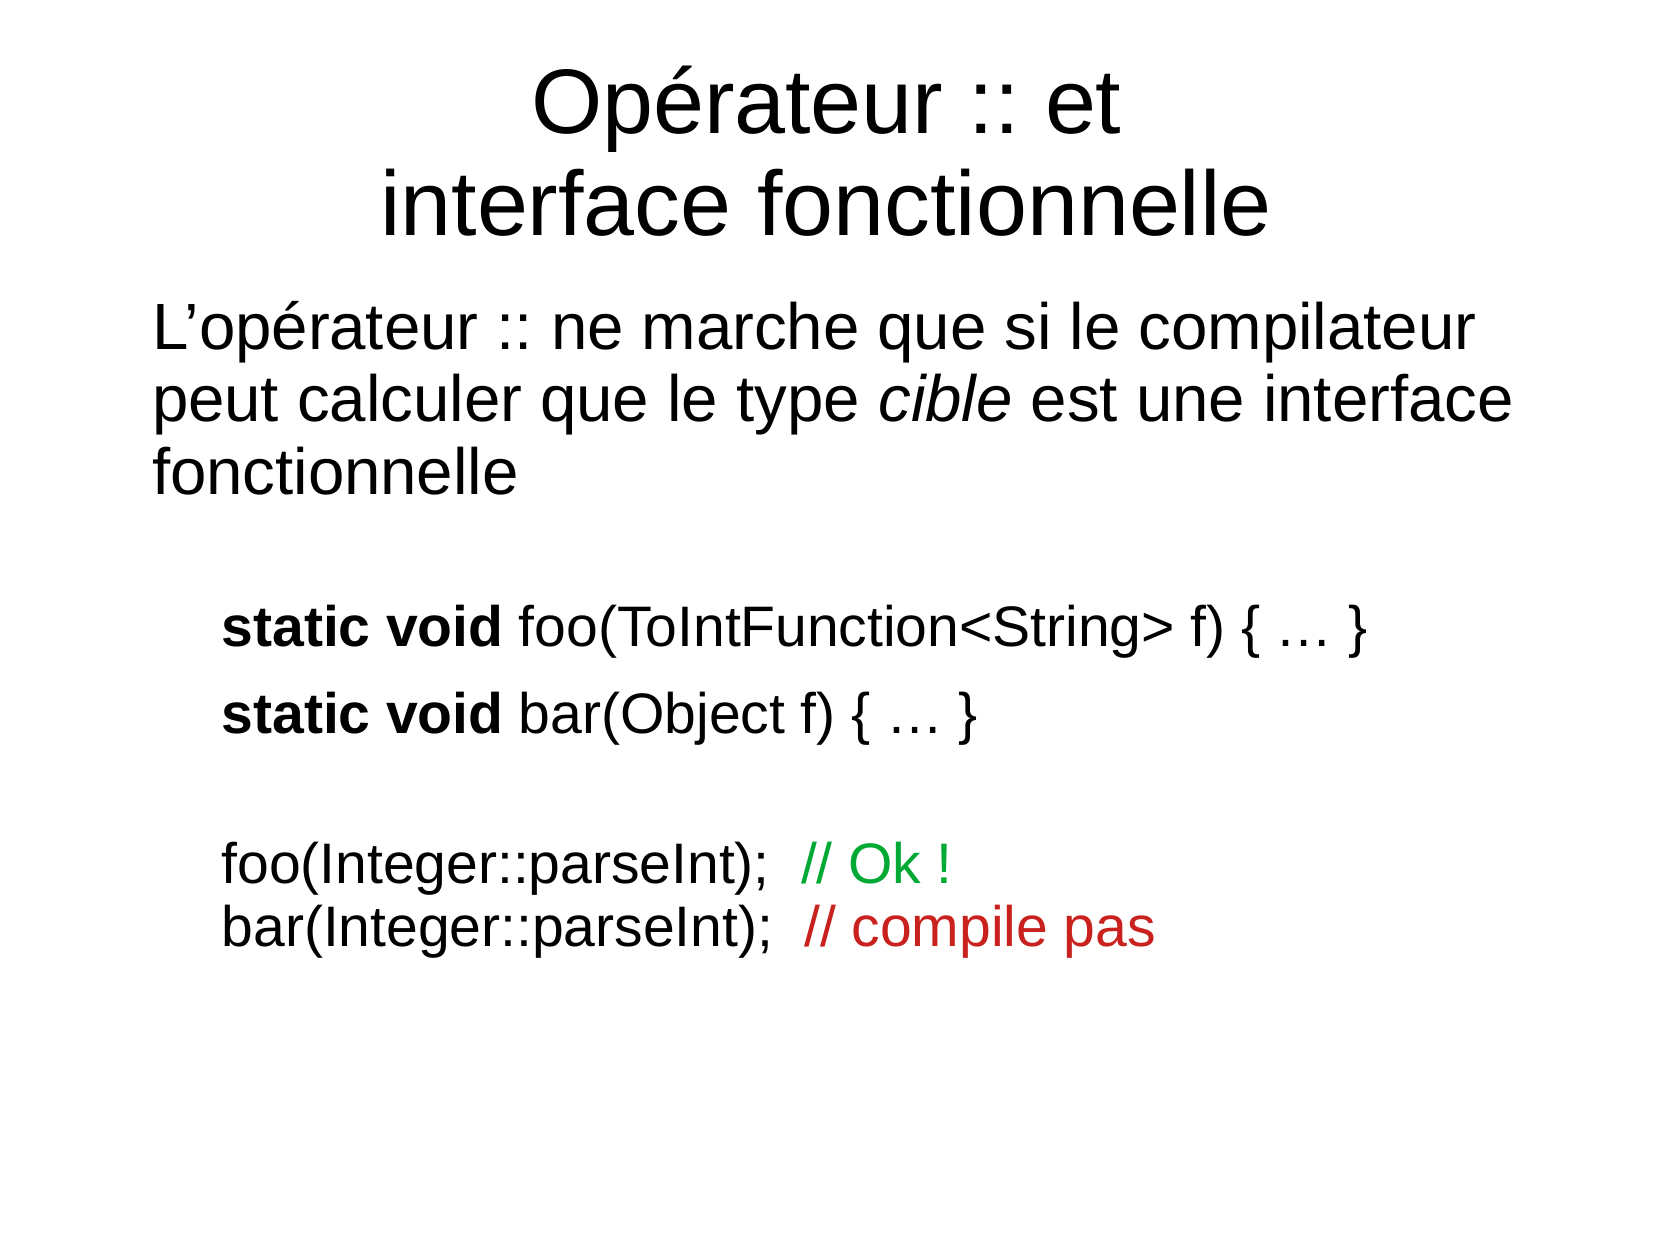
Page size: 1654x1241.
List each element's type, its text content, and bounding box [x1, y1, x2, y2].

title Opérateur :: et interface fonctionnelle [82, 49, 1571, 257]
list L’opérateur :: ne marche que si le compilateur peut calculer que le type cible est une interface fonctionnelle static void foo(ToIntFunction<String> f) { … } static void bar(Object f) { … } foo(Integer::parseInt); // Ok ! bar(Integer::parseInt); // compile pas [82, 290, 1571, 1156]
